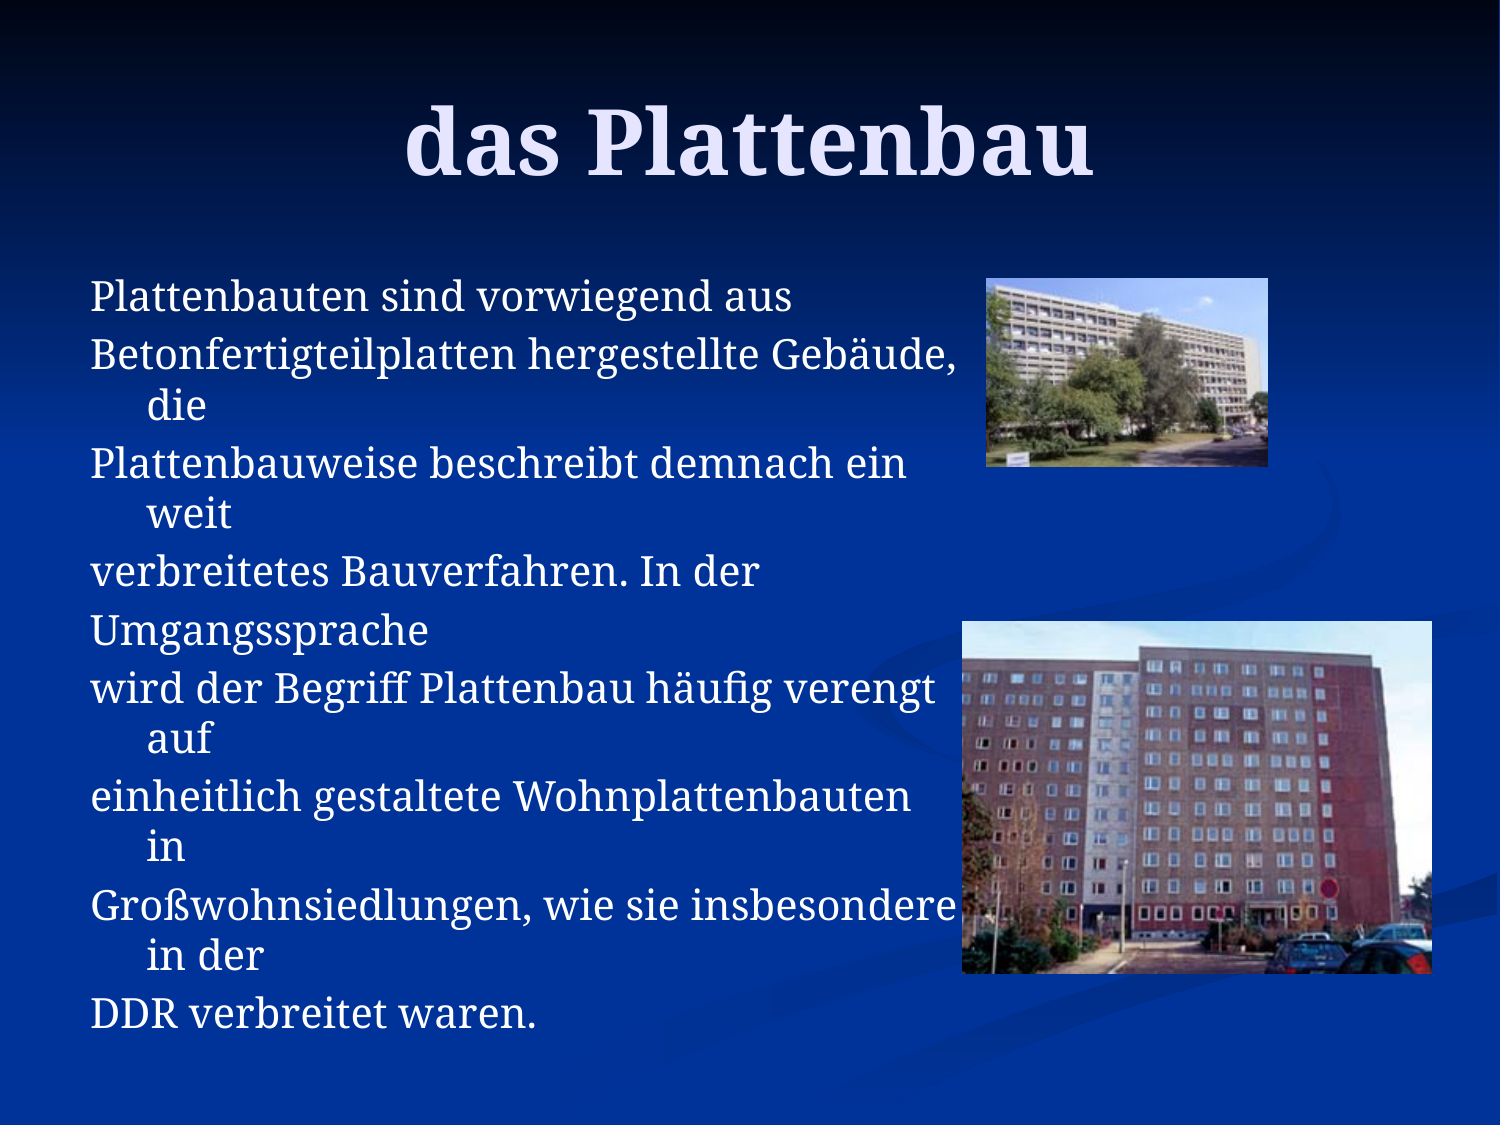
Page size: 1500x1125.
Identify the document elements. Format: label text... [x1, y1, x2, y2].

title das Plattenbau [75, 45, 1425, 233]
list Plattenbauten sind vorwiegend aus Betonfertigteilplatten hergestellte Gebäude, die Plattenbauweise beschreibt demnach ein weit verbreitetes Bauverfahren. In der Umgangssprache wird der Begriff Plattenbau häufig verengt auf einheitlich gestaltete Wohnplattenbauten in Großwohnsiedlungen, wie sie insbesondere in der DDR verbreitet waren. [75, 262, 975, 1005]
picture [962, 621, 1432, 974]
picture [986, 278, 1268, 467]
